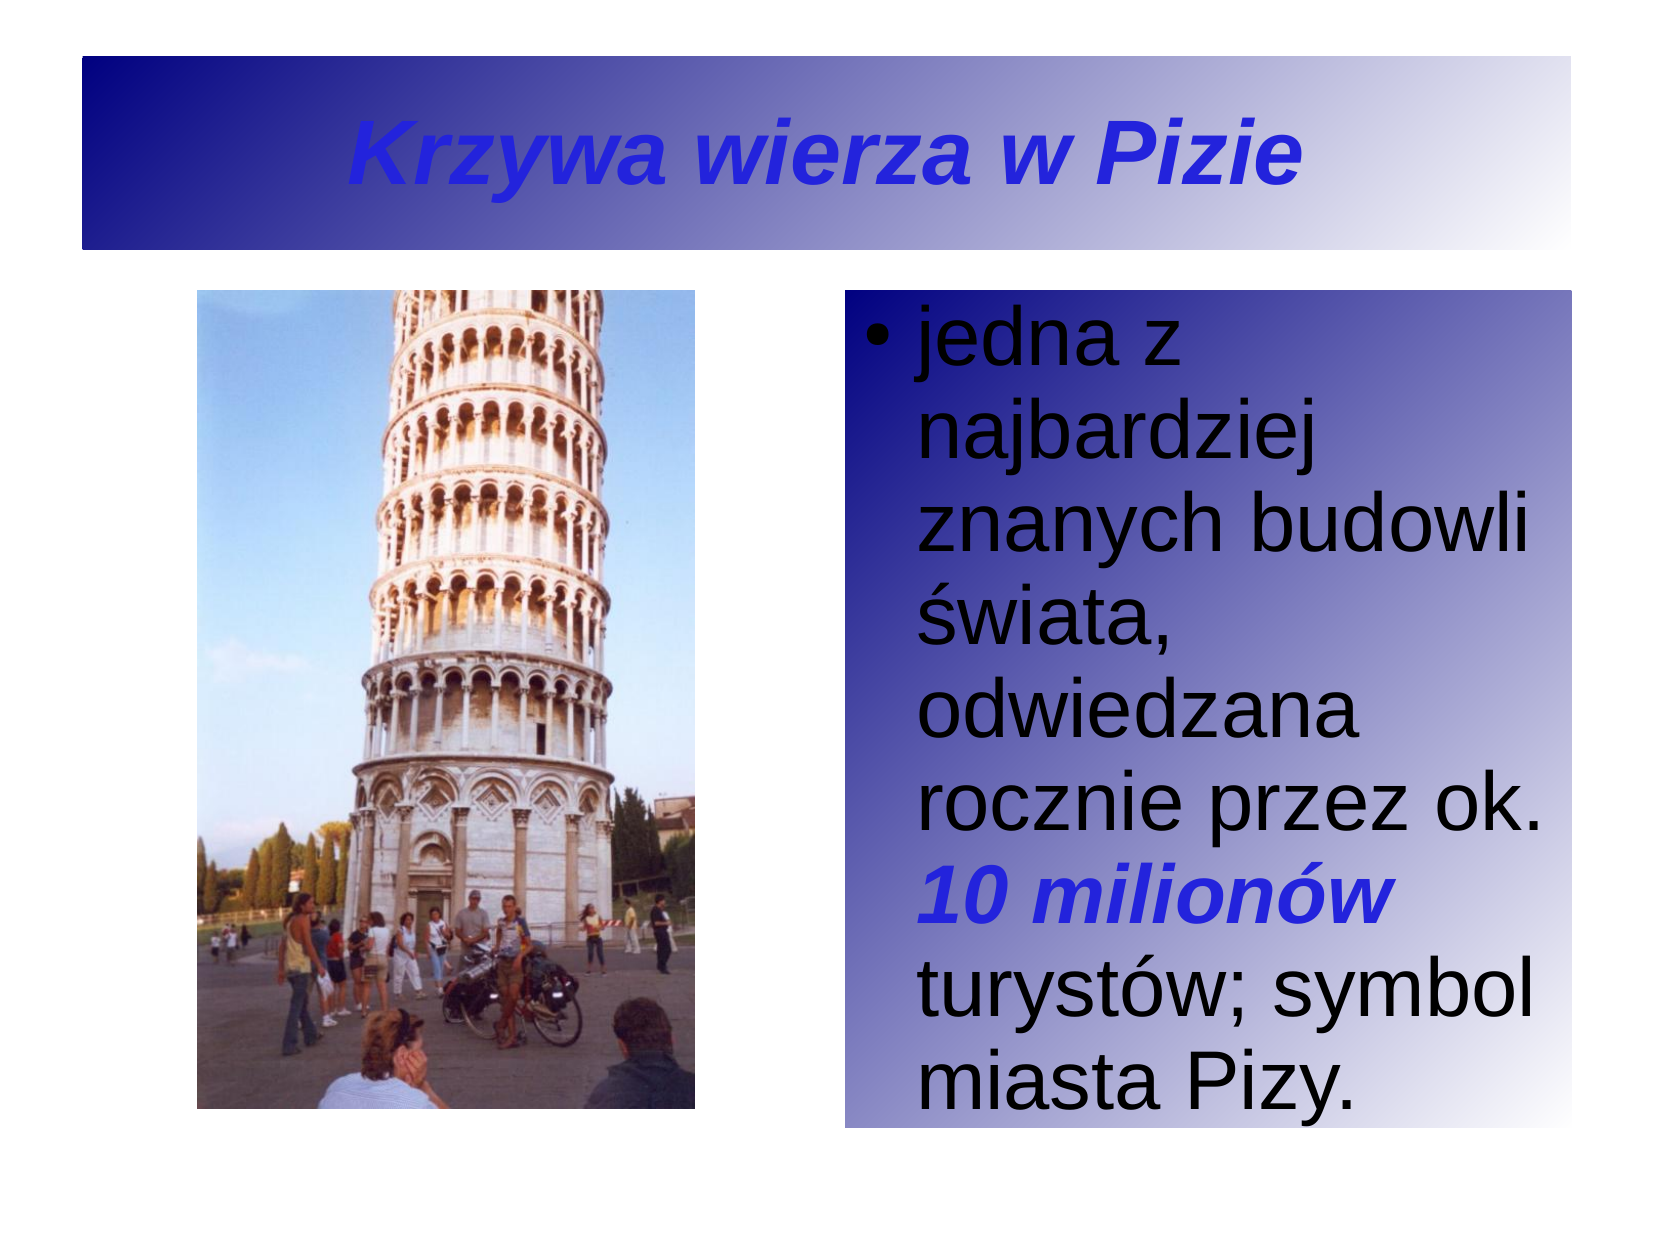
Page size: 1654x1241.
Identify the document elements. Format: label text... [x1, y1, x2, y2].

picture [197, 290, 695, 1109]
title Krzywa wierza w Pizie [82, 56, 1571, 250]
list jedna z najbardziej znanych budowli świata, odwiedzana rocznie przez ok. 10 milionów turystów; symbol miasta Pizy. [845, 290, 1572, 1128]
